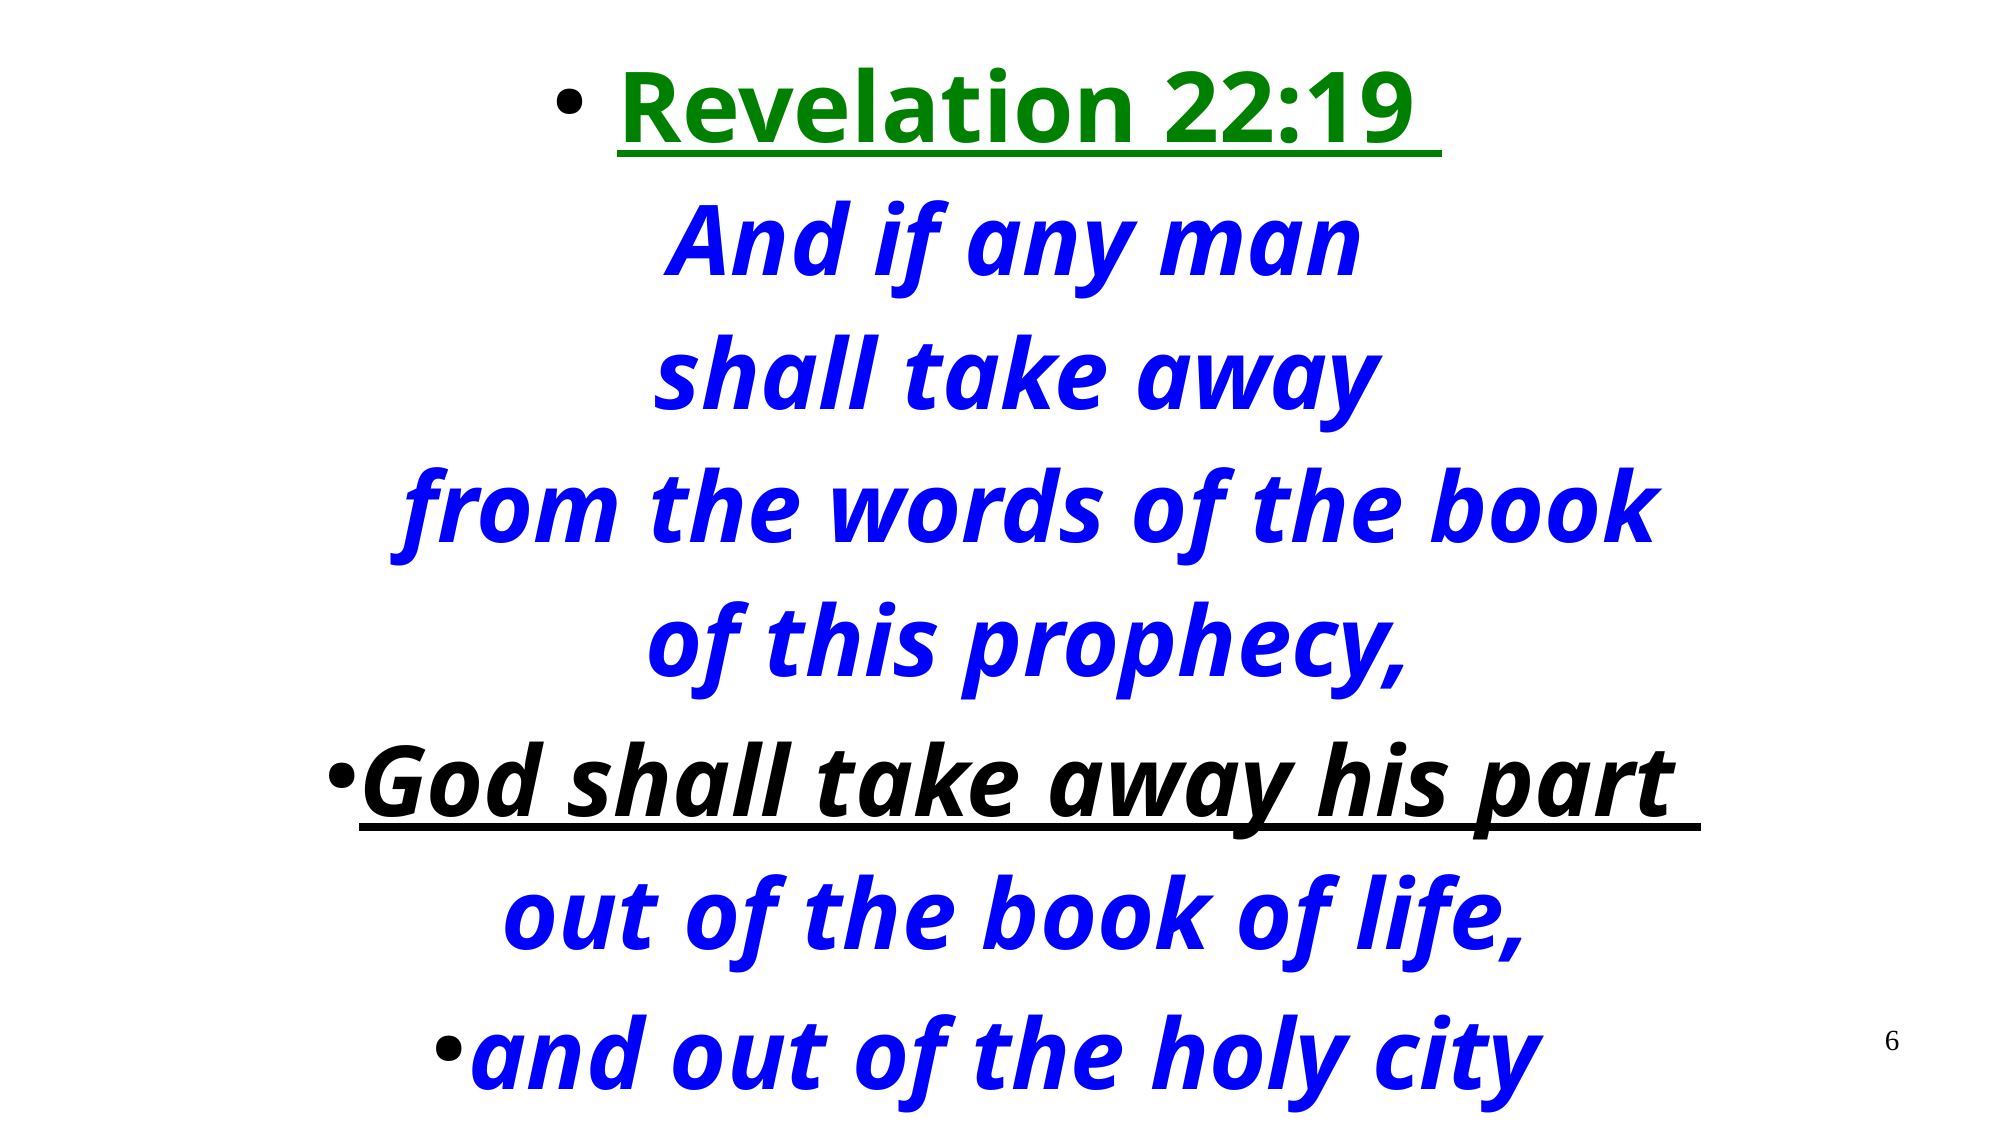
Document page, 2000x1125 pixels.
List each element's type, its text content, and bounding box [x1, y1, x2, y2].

list Revelation 22:19 And if any man shall take away from the words of the book of this prophecy, God shall take away his part out of the book of life, and out of the holy city [37, 37, 1988, 1125]
